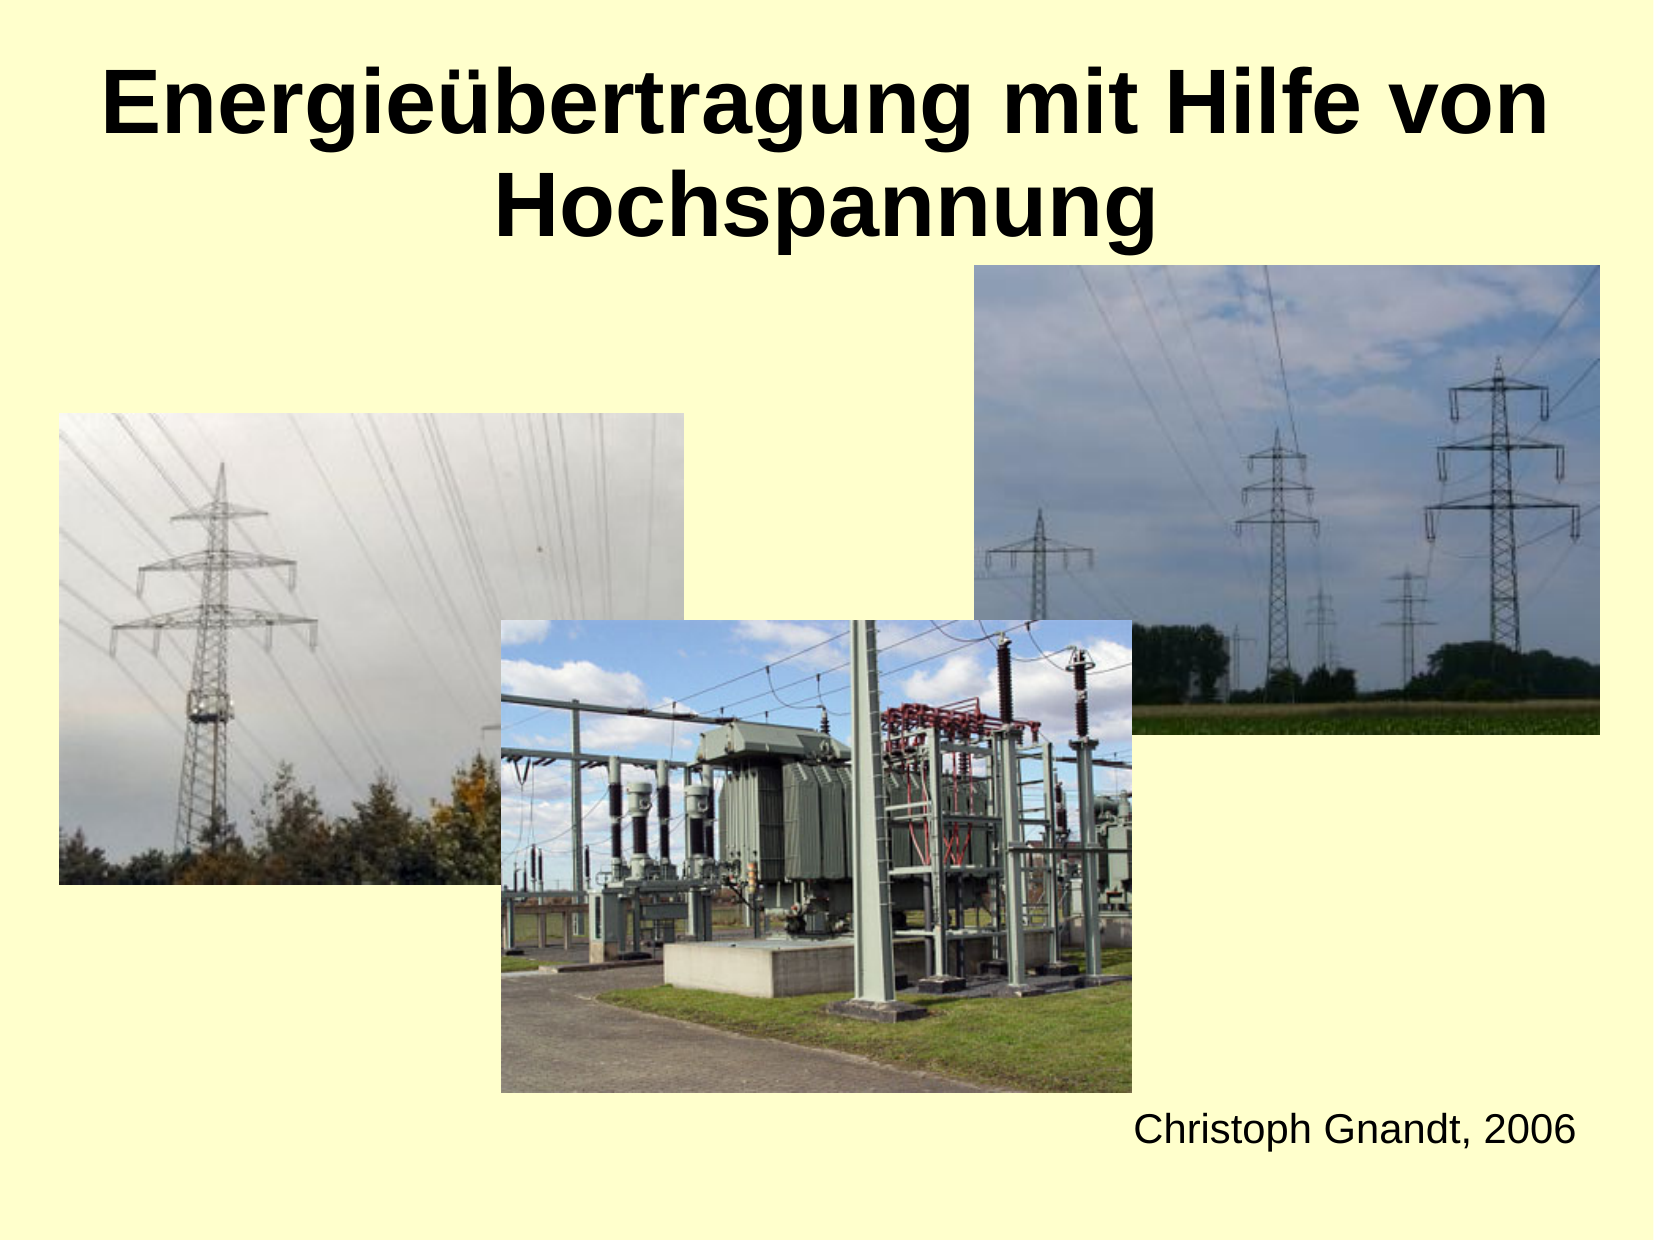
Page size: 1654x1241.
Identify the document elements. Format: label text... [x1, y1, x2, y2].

picture [59, 265, 1600, 1093]
list Christoph Gnandt, 2006 [88, 1105, 1577, 1182]
title Energieübertragung mit Hilfe von Hochspannung [82, 50, 1571, 256]
